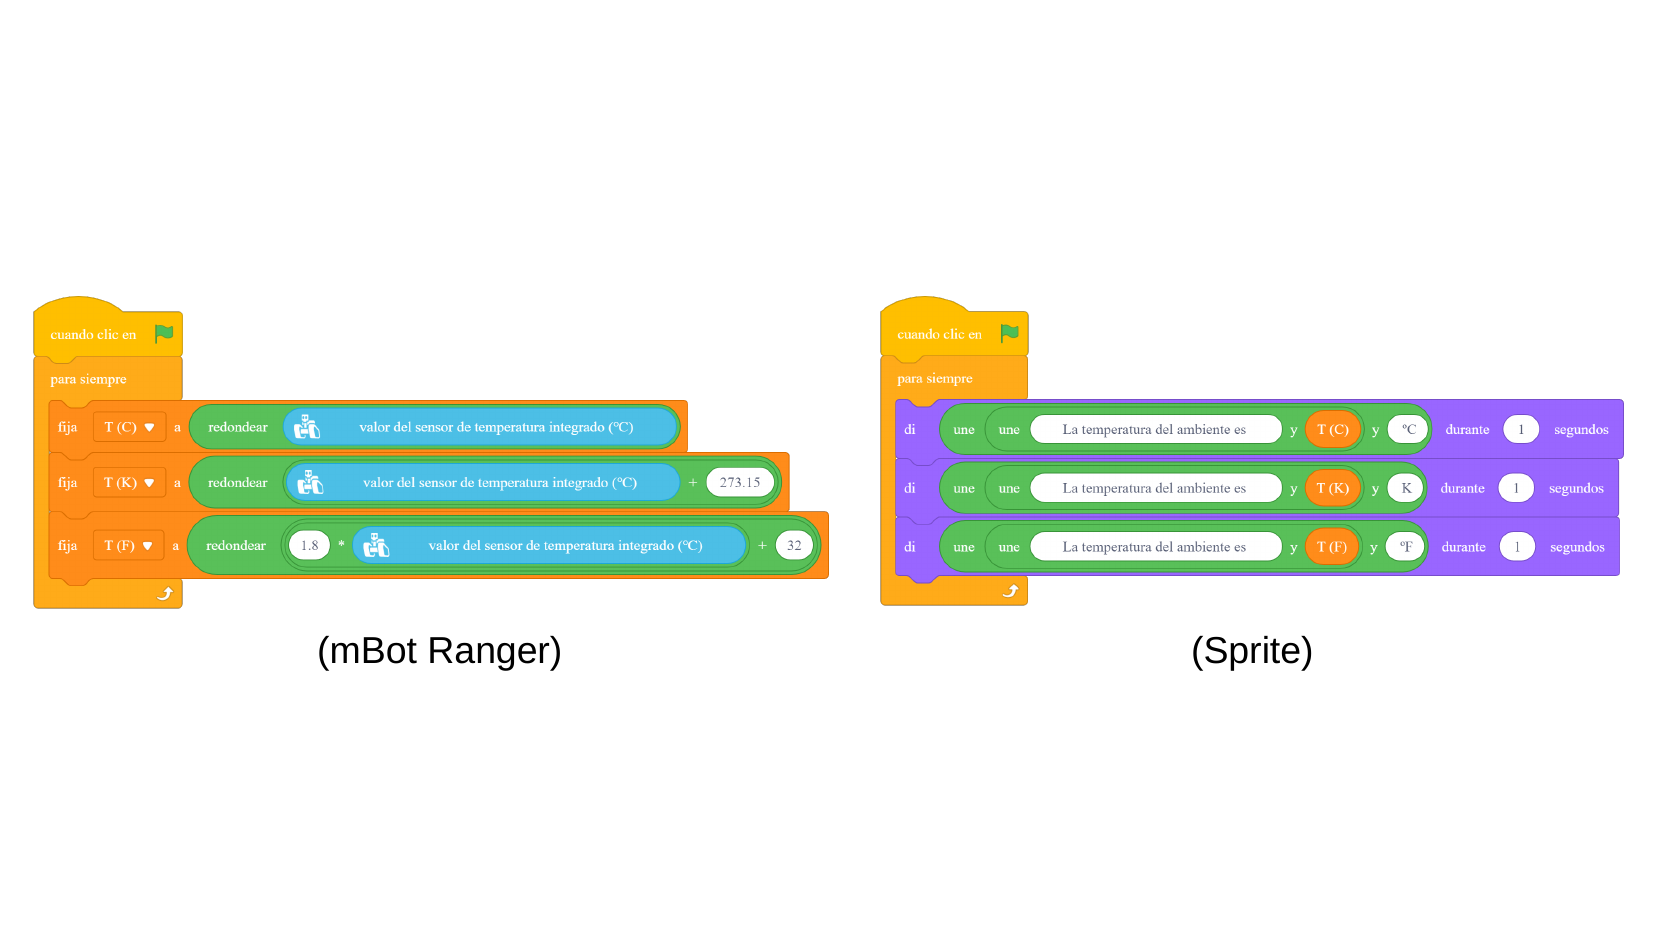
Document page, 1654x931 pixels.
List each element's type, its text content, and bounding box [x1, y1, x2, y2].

picture [32, 295, 830, 610]
text_box (Sprite) [1176, 622, 1329, 680]
text_box (mBot Ranger) [302, 622, 578, 680]
picture [879, 295, 1625, 607]
